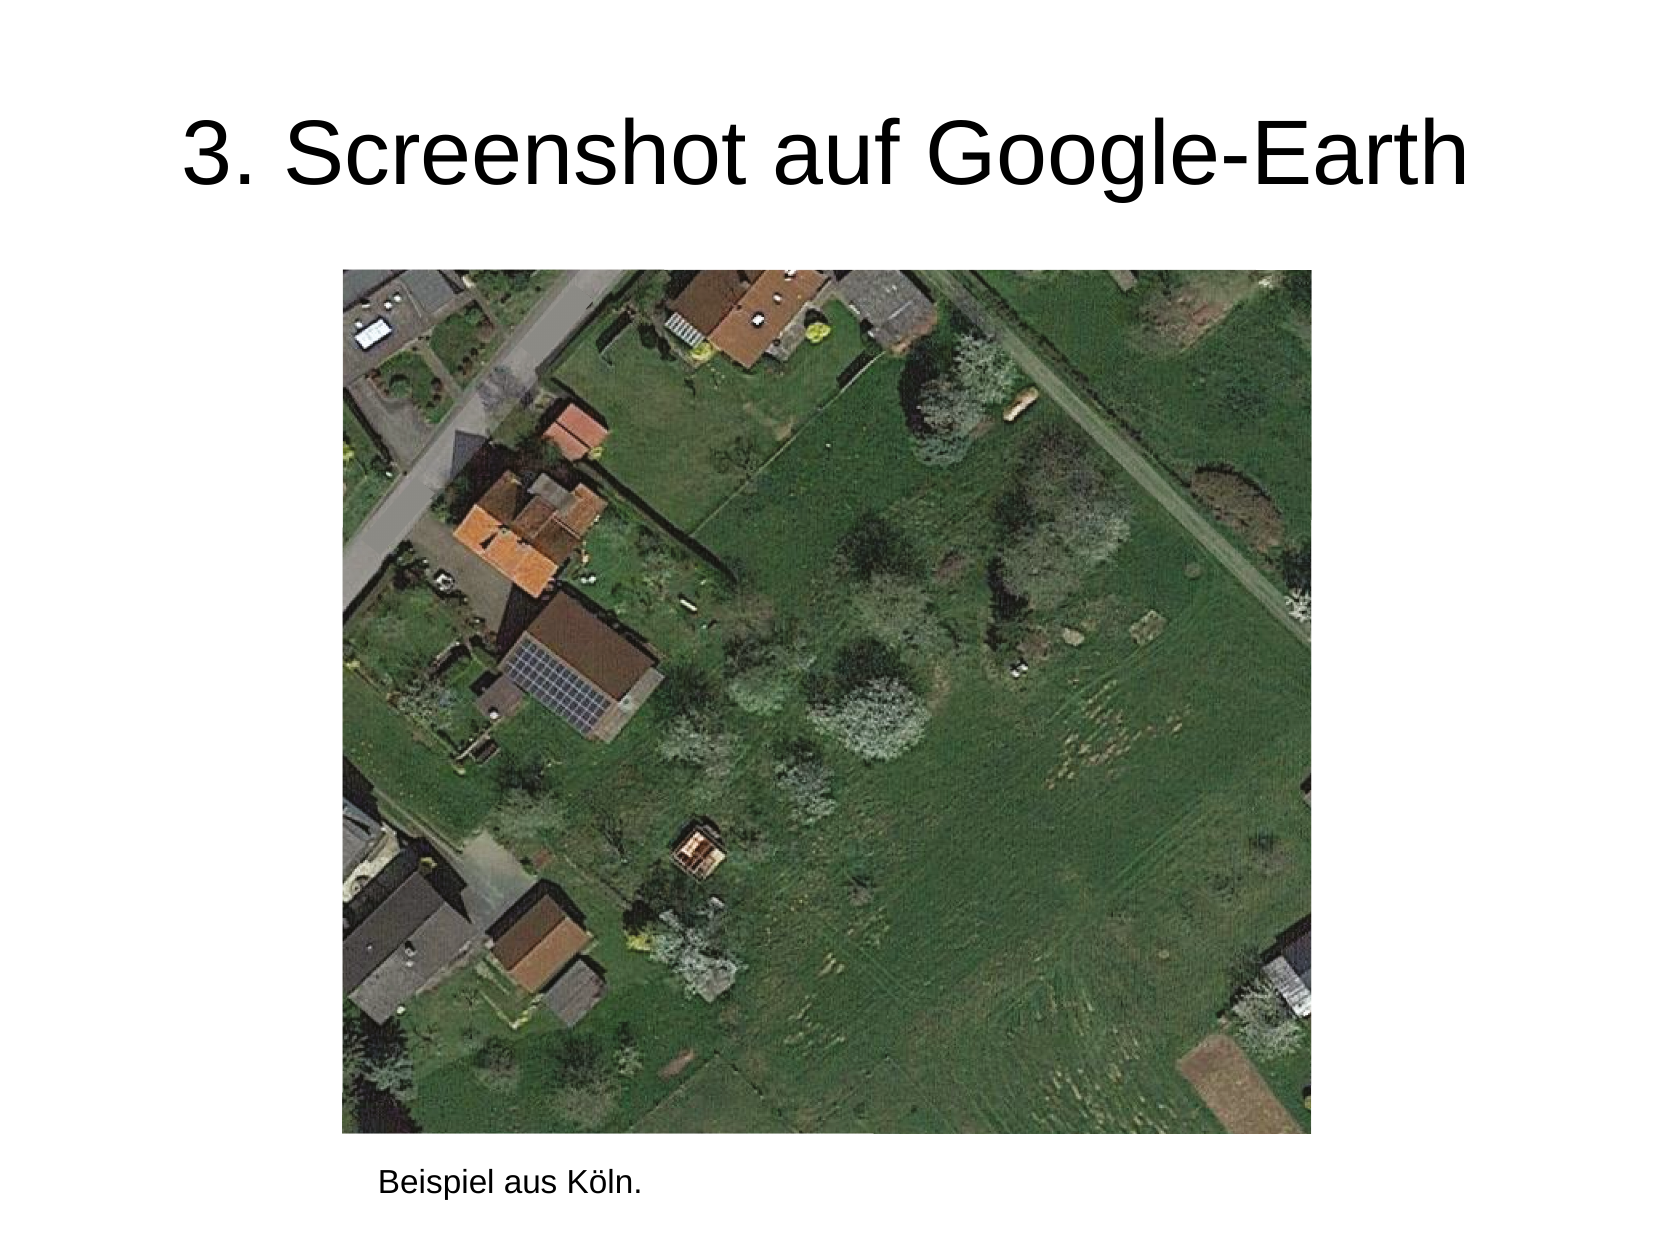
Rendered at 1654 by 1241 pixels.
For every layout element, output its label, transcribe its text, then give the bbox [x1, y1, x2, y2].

list Beispiel aus Köln. [307, 1163, 1264, 1241]
picture [342, 269, 1312, 1134]
title 3. Screenshot auf Google-Earth [82, 49, 1571, 257]
